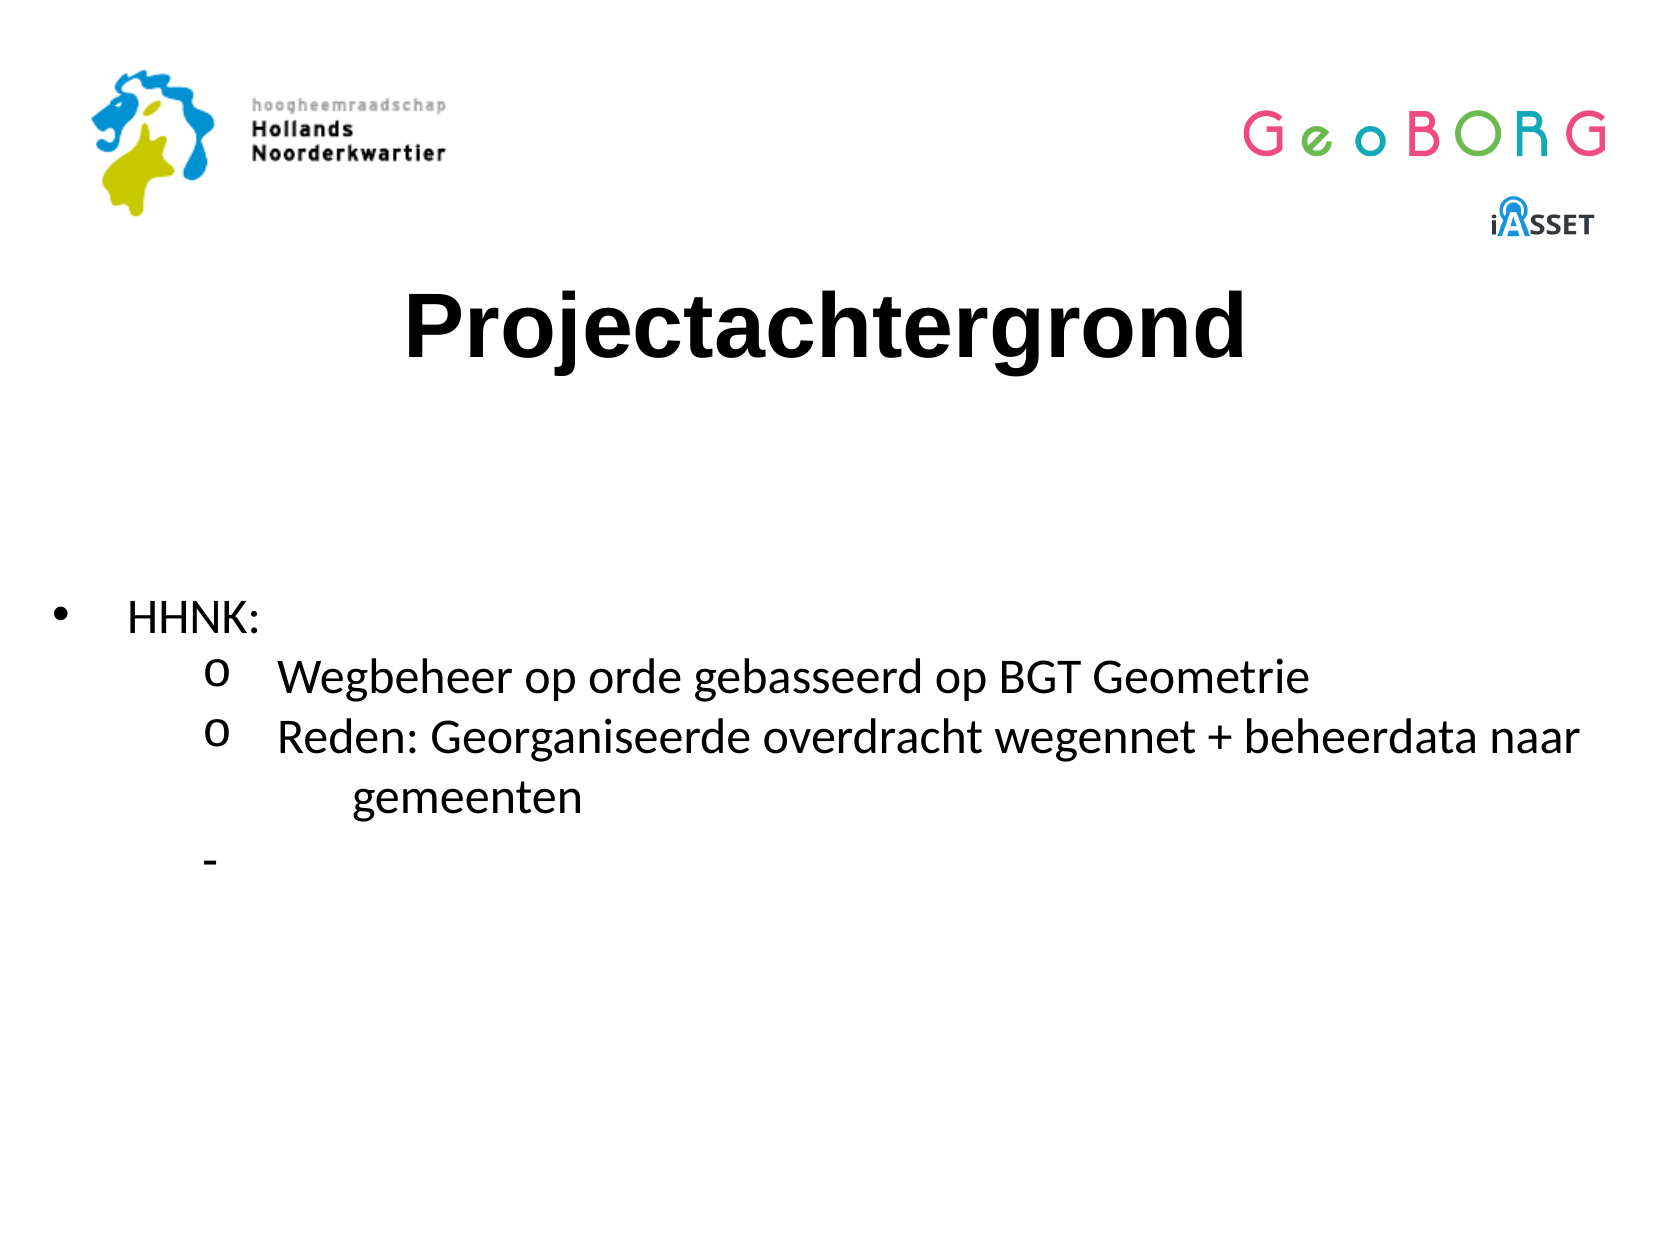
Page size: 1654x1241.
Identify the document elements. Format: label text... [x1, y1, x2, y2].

picture [1239, 106, 1619, 165]
picture [1487, 195, 1595, 239]
title Projectachtergrond [82, 269, 1571, 575]
text_box HHNK: Wegbeheer op orde gebasseerd op BGT Geometrie Reden: Georganiseerde overdracht wegennet + beheerdata naar gemeenten [37, 575, 1608, 894]
picture [59, 47, 481, 240]
